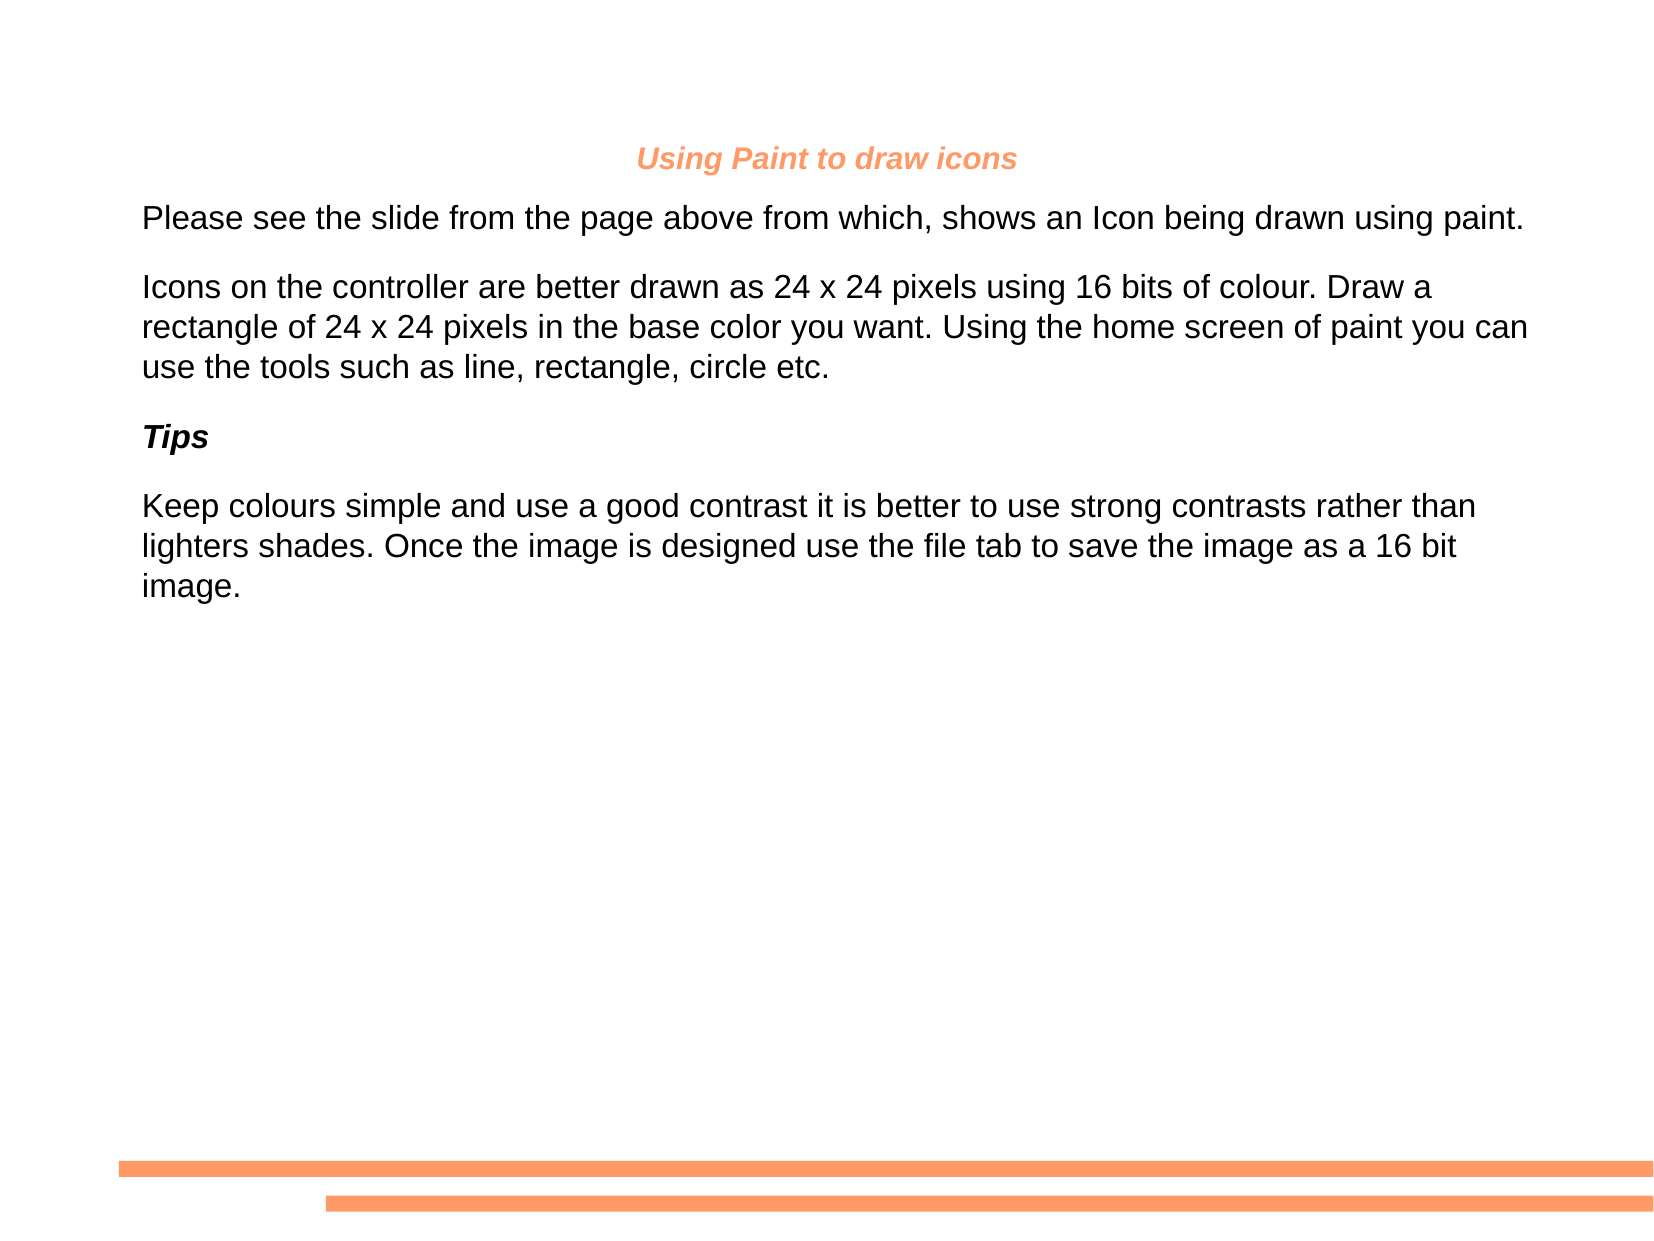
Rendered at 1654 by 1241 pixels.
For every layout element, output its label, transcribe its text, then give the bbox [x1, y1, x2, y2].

title Using Paint to draw icons [121, 130, 1534, 184]
list Please see the slide from the page above from which, shows an Icon being drawn using paint. Icons on the controller are better drawn as 24 x 24 pixels using 16 bits of colour. Draw a rectangle of 24 x 24 pixels in the base color you want. Using the home screen of paint you can use the tools such as line, rectangle, circle etc. Tips Keep colours simple and use a good contrast it is better to use strong contrasts rather than lighters shades. Once the image is designed use the file tab to save the image as a 16 bit image. [127, 188, 1548, 1157]
